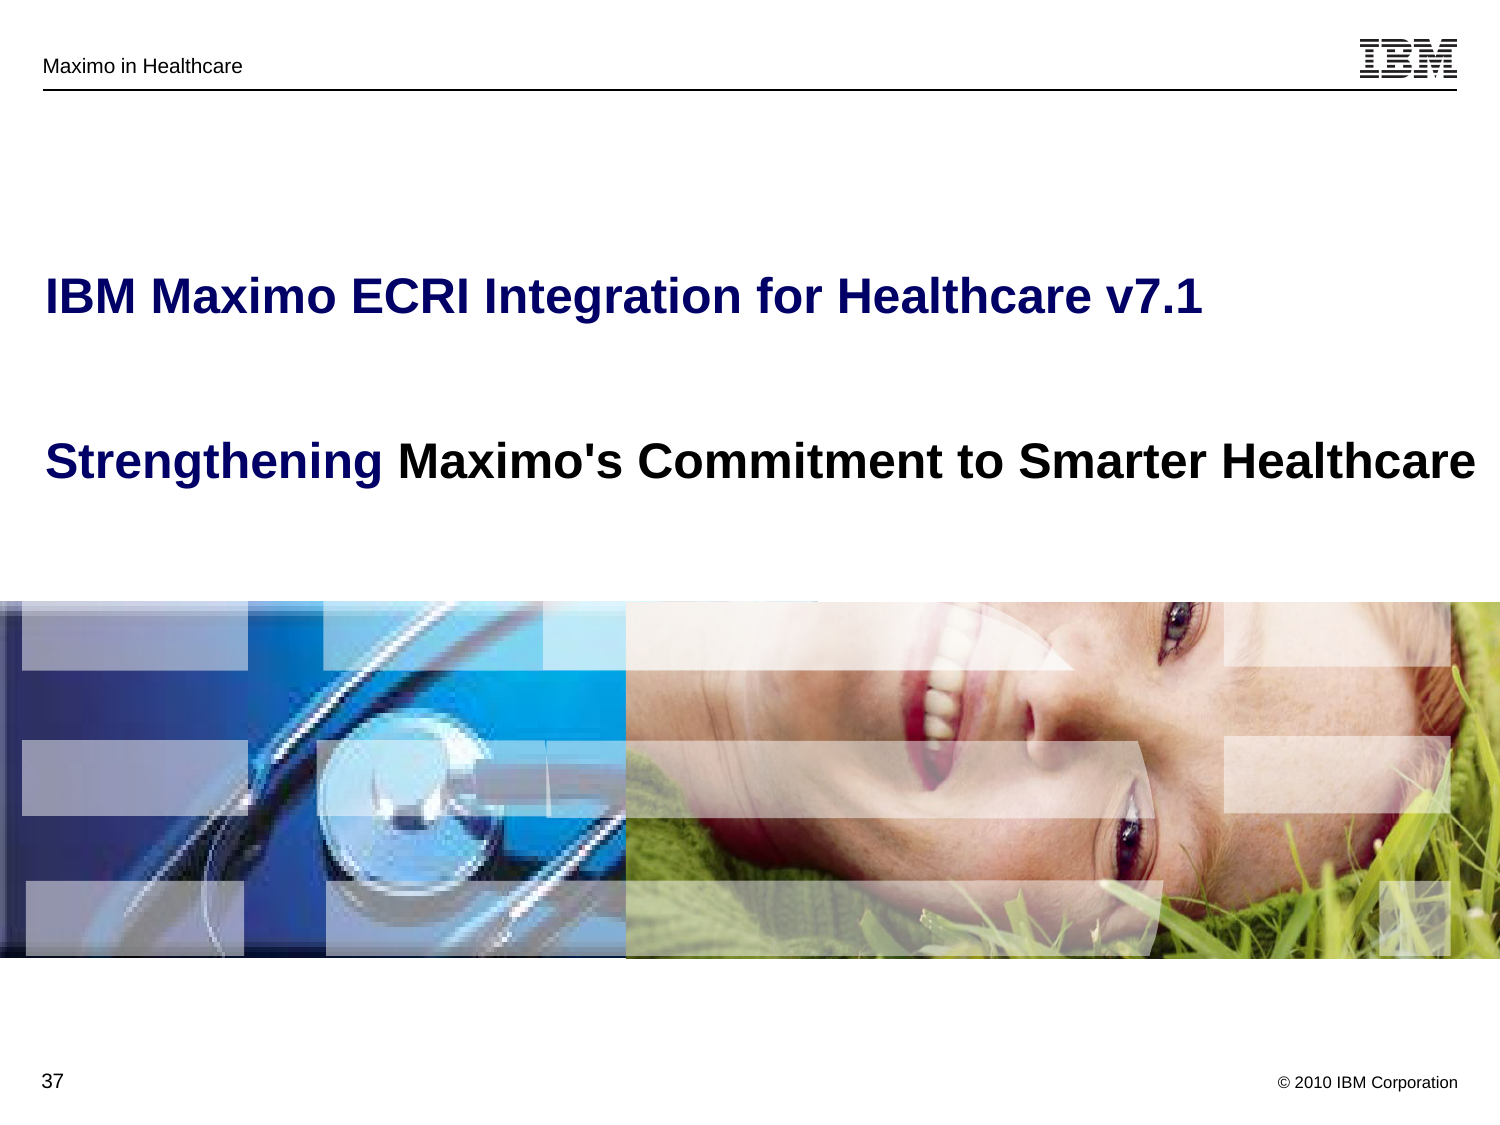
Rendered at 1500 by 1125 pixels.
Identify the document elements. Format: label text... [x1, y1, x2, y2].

picture [1360, 39, 1457, 78]
text_box [22, 740, 248, 816]
title IBM Maximo ECRI Integration for Healthcare v7.1 Strengthening Maximo's Commitment to Smarter Healthcare [0, 156, 1500, 602]
text_box [326, 880, 1164, 956]
text_box [25, 880, 245, 956]
text_box [316, 740, 1156, 819]
picture [0, 601, 1500, 959]
text_box [22, 594, 248, 671]
text_box [1223, 591, 1451, 667]
text_box [1223, 735, 1451, 814]
text_box [323, 594, 1077, 671]
text_box [1379, 880, 1451, 956]
